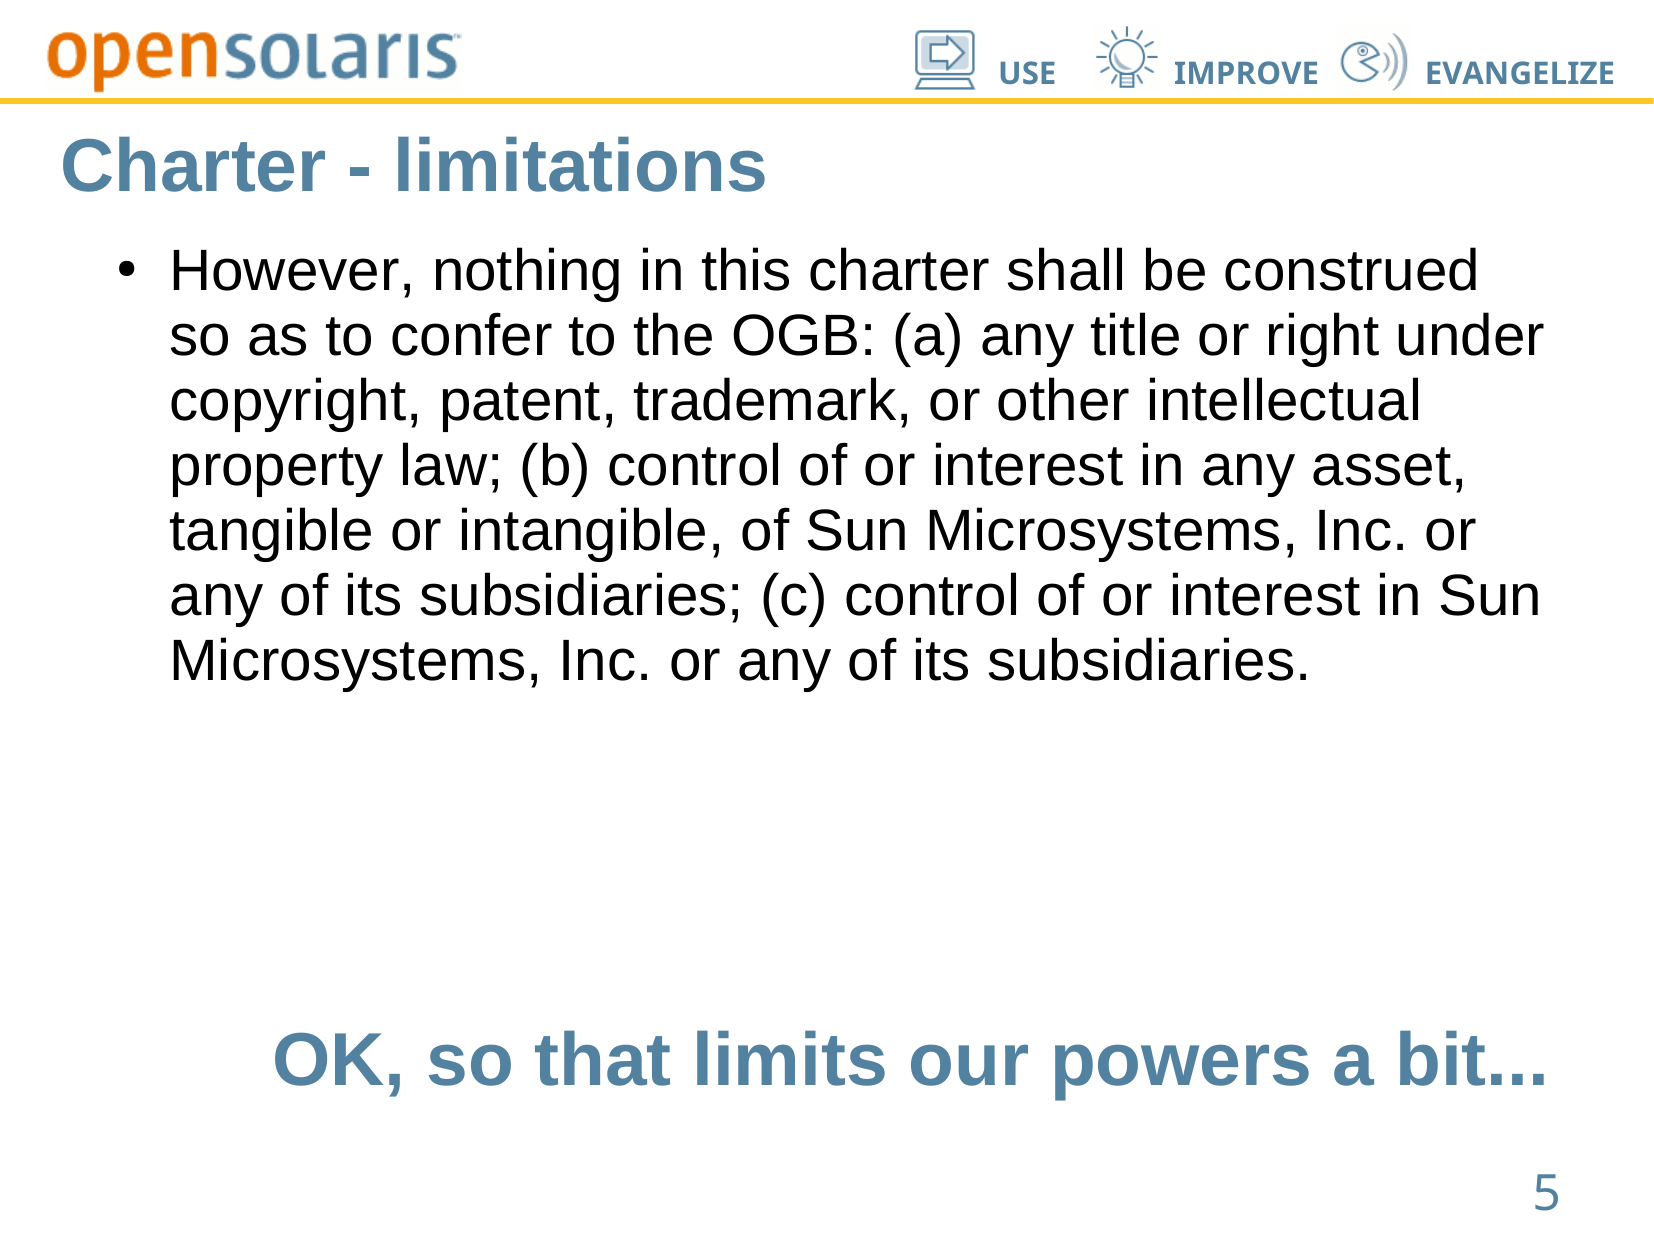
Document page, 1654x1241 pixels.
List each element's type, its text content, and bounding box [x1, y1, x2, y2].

list However, nothing in this charter shall be construed so as to confer to the OGB: (a) any title or right under copyright, patent, trademark, or other intellectual property law; (b) control of or interest in any asset, tangible or intangible, of Sun Microsystems, Inc. or any of its subsidiaries; (c) control of or interest in Sun Microsystems, Inc. or any of its subsidiaries. [98, 237, 1556, 783]
picture [46, 31, 462, 94]
title Charter - limitations [60, 120, 1534, 211]
title OK, so that limits our powers a bit... [77, 1014, 1551, 1105]
picture [1336, 24, 1412, 98]
picture [907, 22, 983, 98]
picture [1093, 23, 1161, 91]
